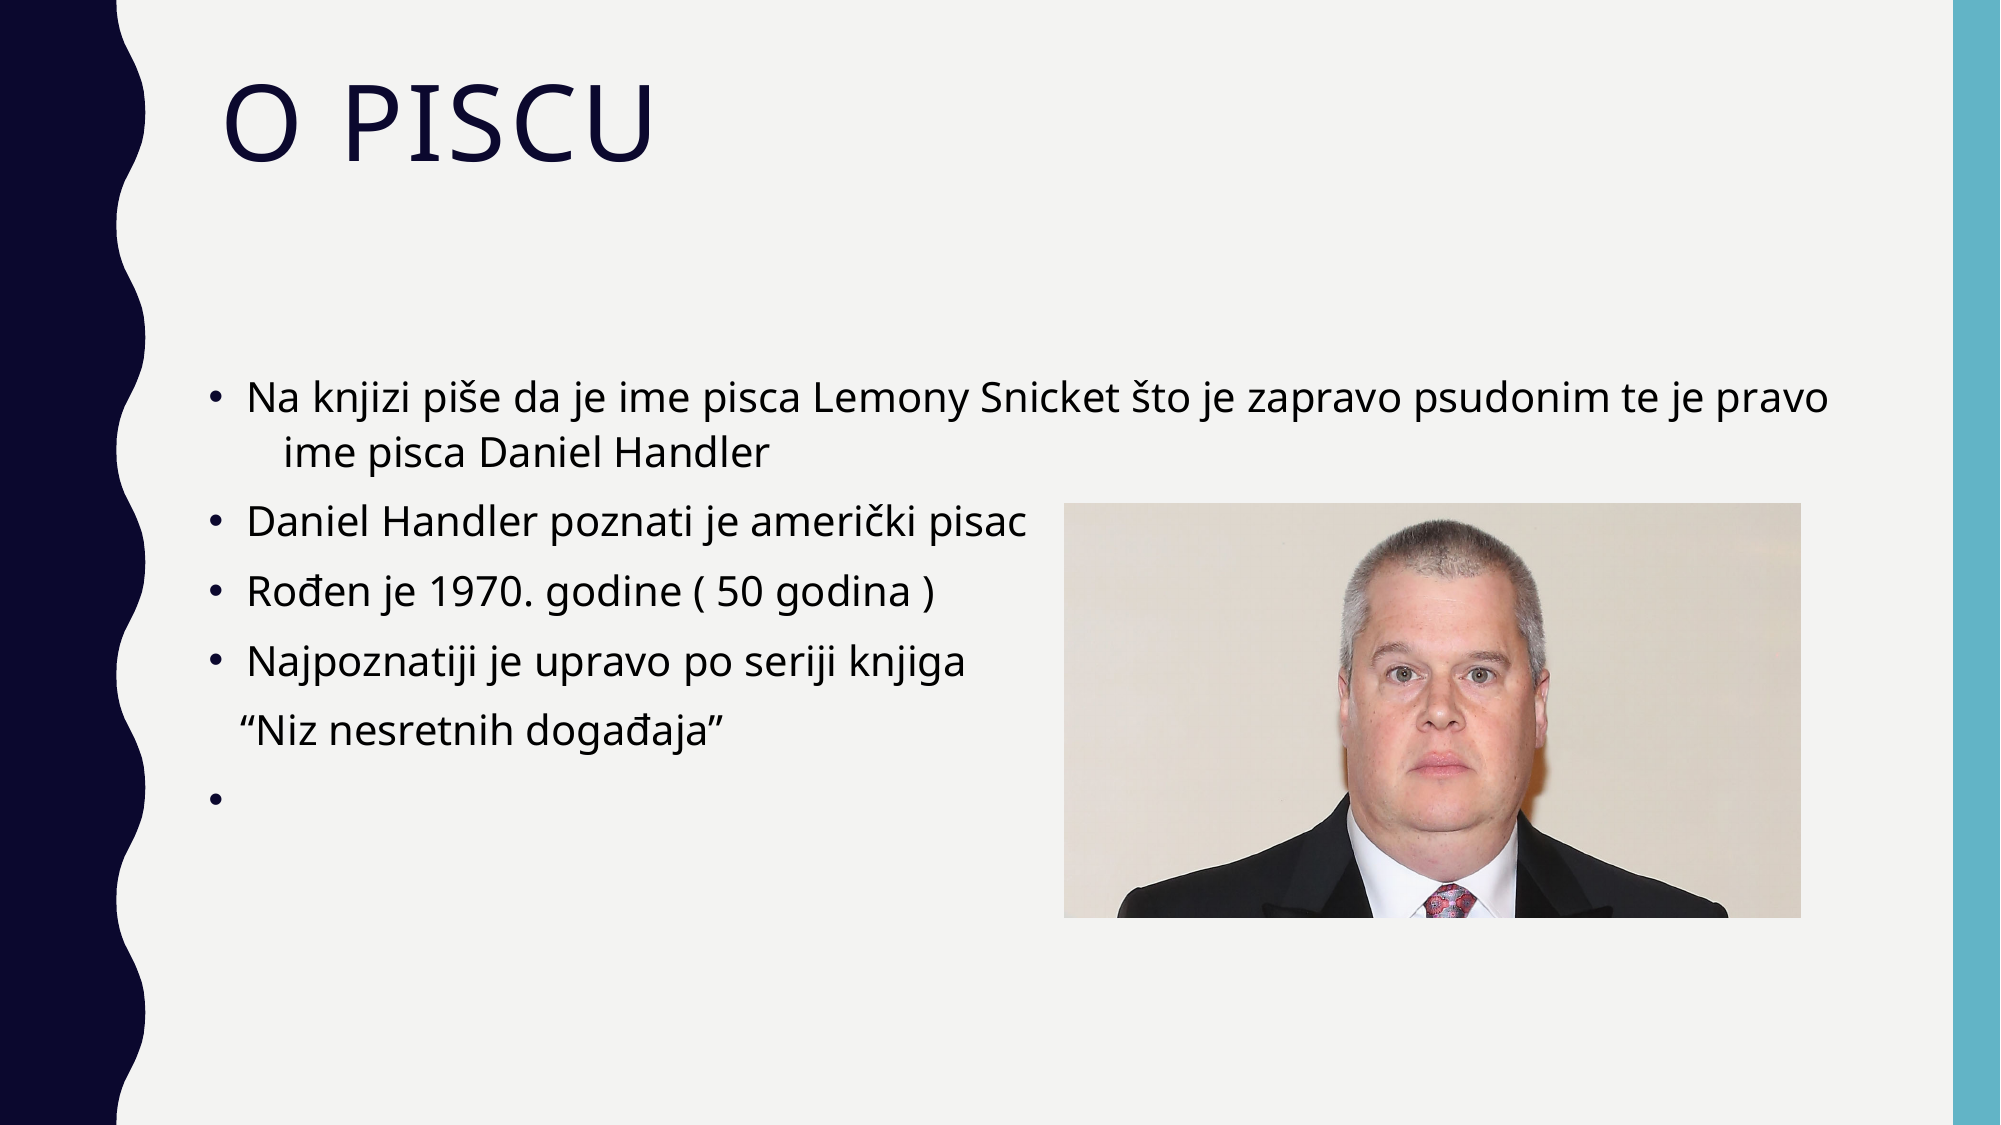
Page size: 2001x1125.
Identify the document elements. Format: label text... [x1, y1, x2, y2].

list Na knjizi piše da je ime pisca Lemony Snicket što je zapravo psudonim te je pravo ime pisca Daniel Handler Daniel Handler poznati je američki pisac Rođen je 1970. godine ( 50 godina ) Najpoznatiji je upravo po seriji knjiga “Niz nesretnih događaja” [193, 358, 1864, 948]
picture [1064, 503, 1801, 918]
title O piscu [205, 62, 1876, 308]
